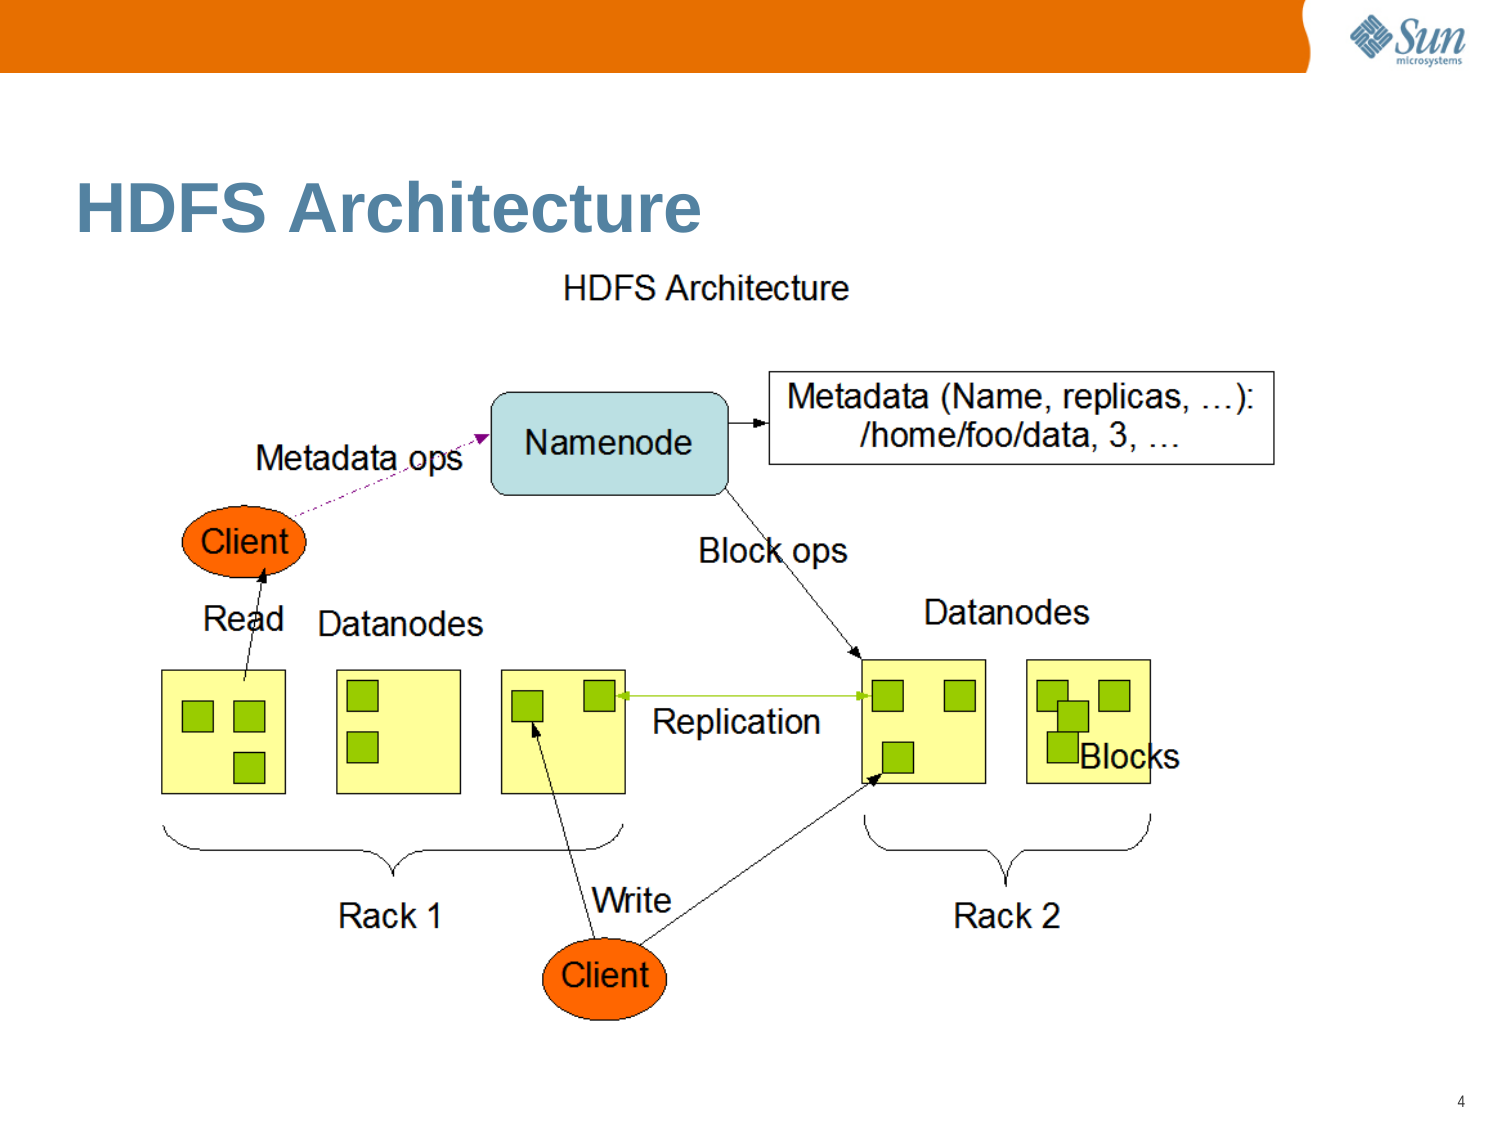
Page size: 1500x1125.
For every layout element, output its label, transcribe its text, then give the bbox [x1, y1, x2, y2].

picture [0, 0, 1500, 73]
picture [151, 258, 1276, 1035]
title HDFS Architecture [74, 122, 1436, 246]
